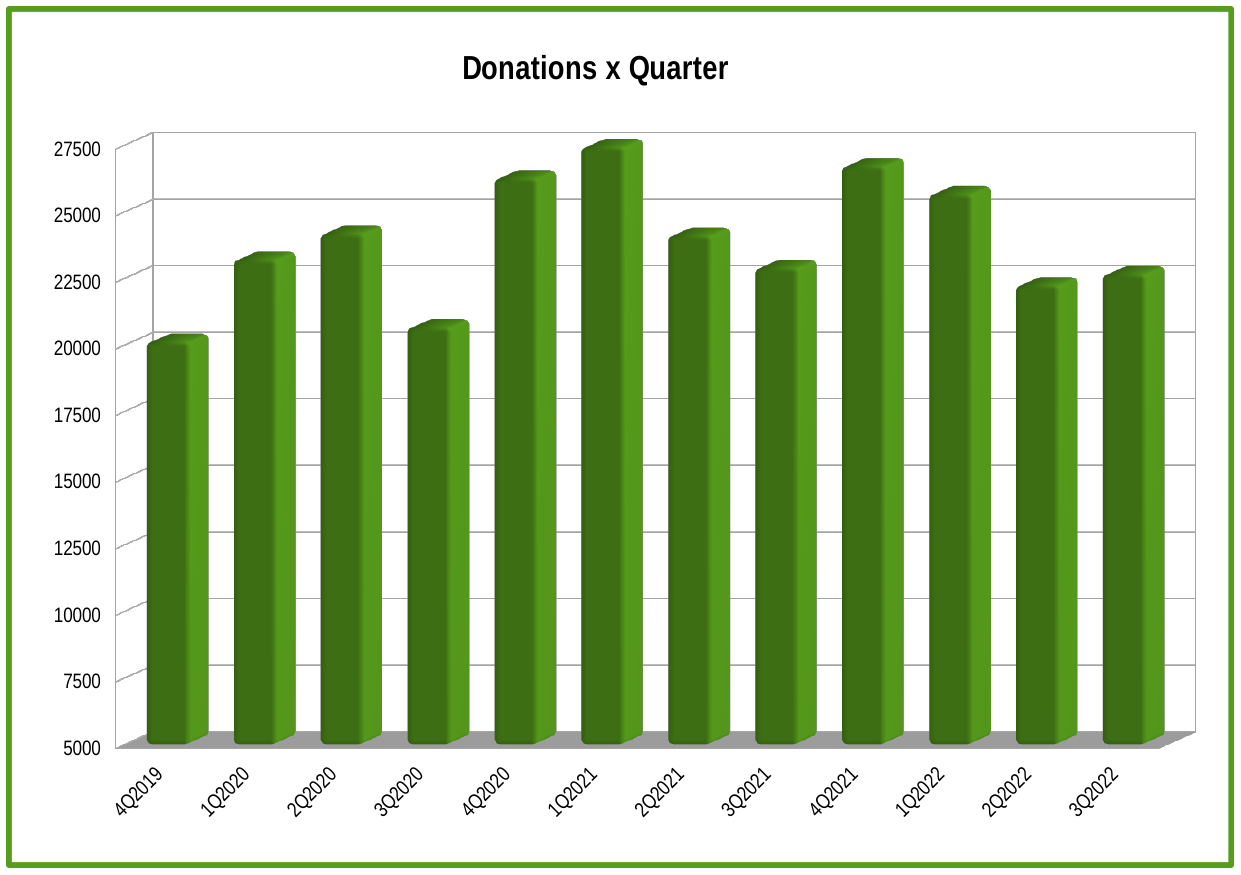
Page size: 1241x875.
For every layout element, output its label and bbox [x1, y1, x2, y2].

chart [11, 11, 1229, 863]
